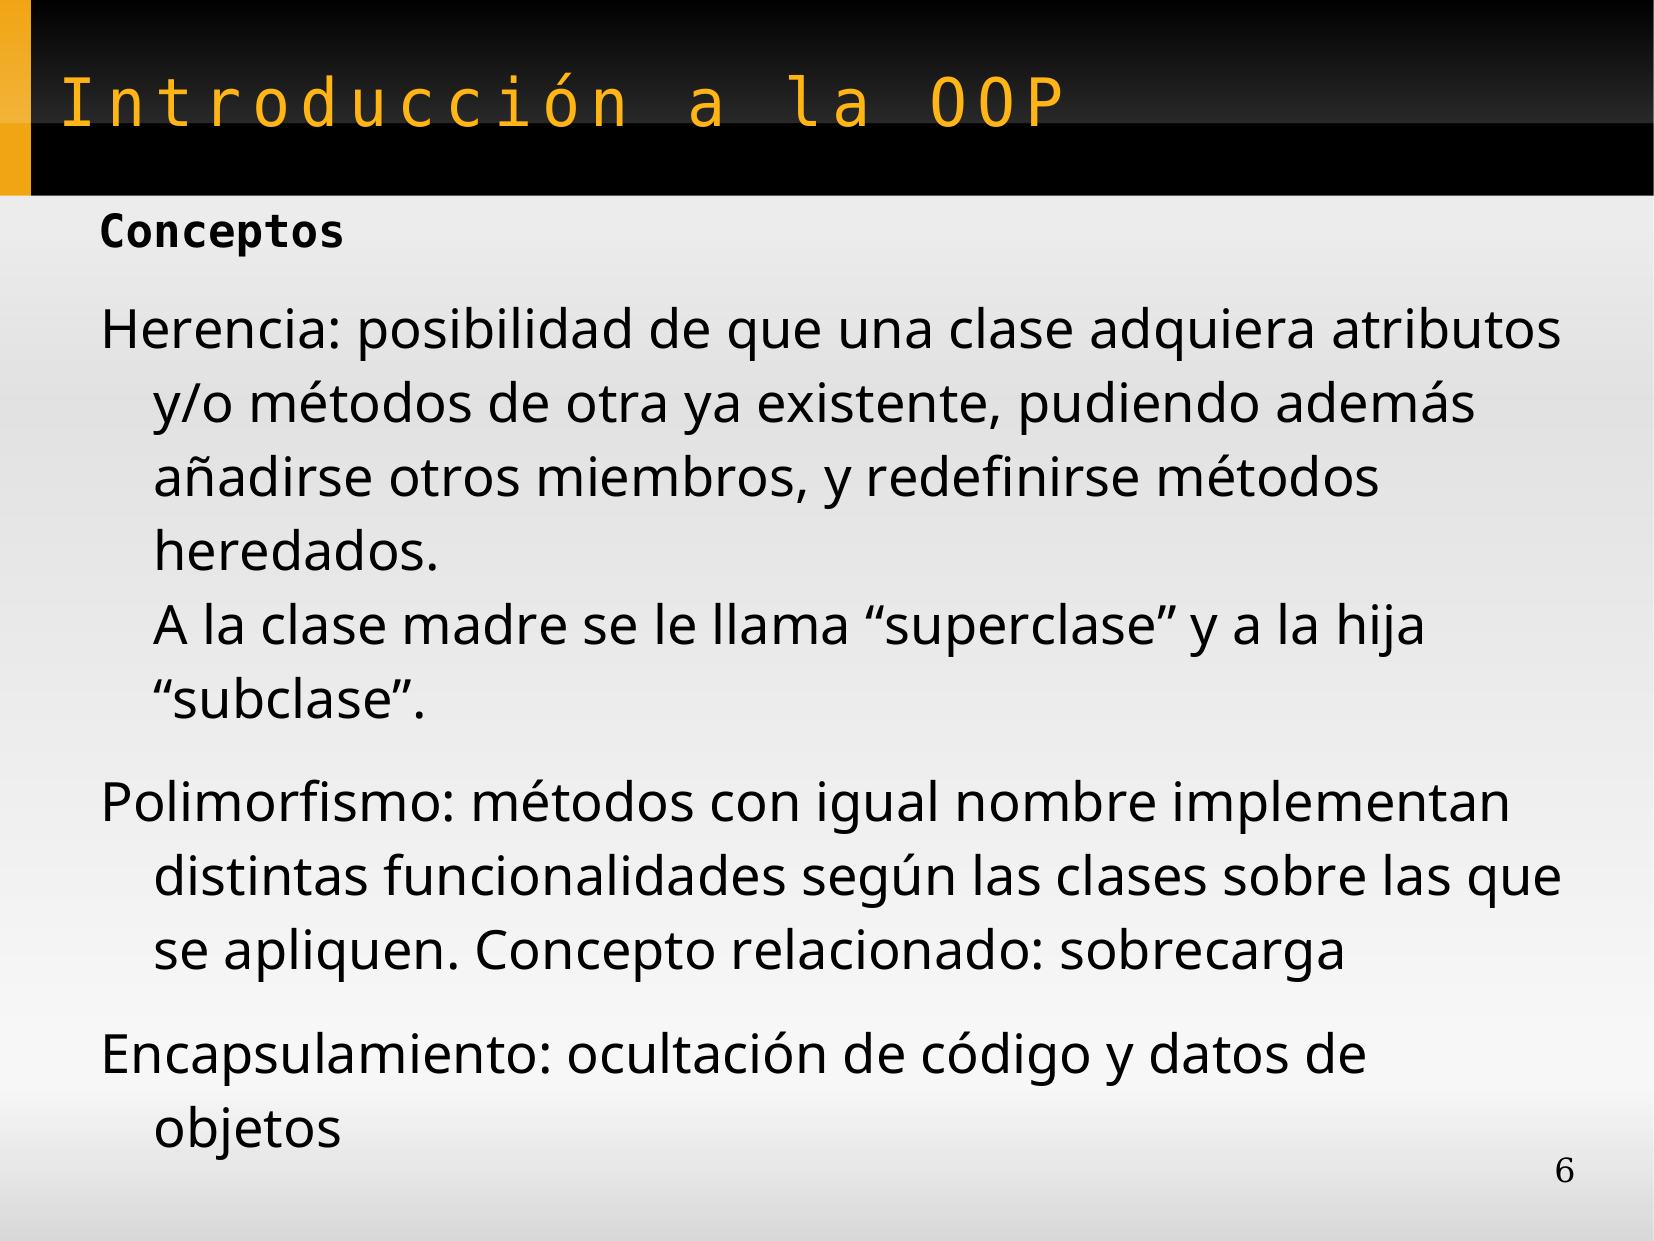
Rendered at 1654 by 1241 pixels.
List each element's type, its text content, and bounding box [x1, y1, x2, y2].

picture [0, 0, 1654, 1241]
title Introducción a la OOP [59, 29, 1595, 178]
text_box Conceptos [83, 197, 361, 266]
list Herencia: posibilidad de que una clase adquiera atributos y/o métodos de otra ya existente, pudiendo además añadirse otros miembros, y redefinirse métodos heredados. A la clase madre se le llama “superclase” y a la hija “subclase”. Polimorfismo: métodos con igual nombre implementan distintas funcionalidades según las clases sobre las que se apliquen. Concepto relacionado: sobrecarga Encapsulamiento: ocultación de código y datos de objetos [82, 290, 1571, 1109]
